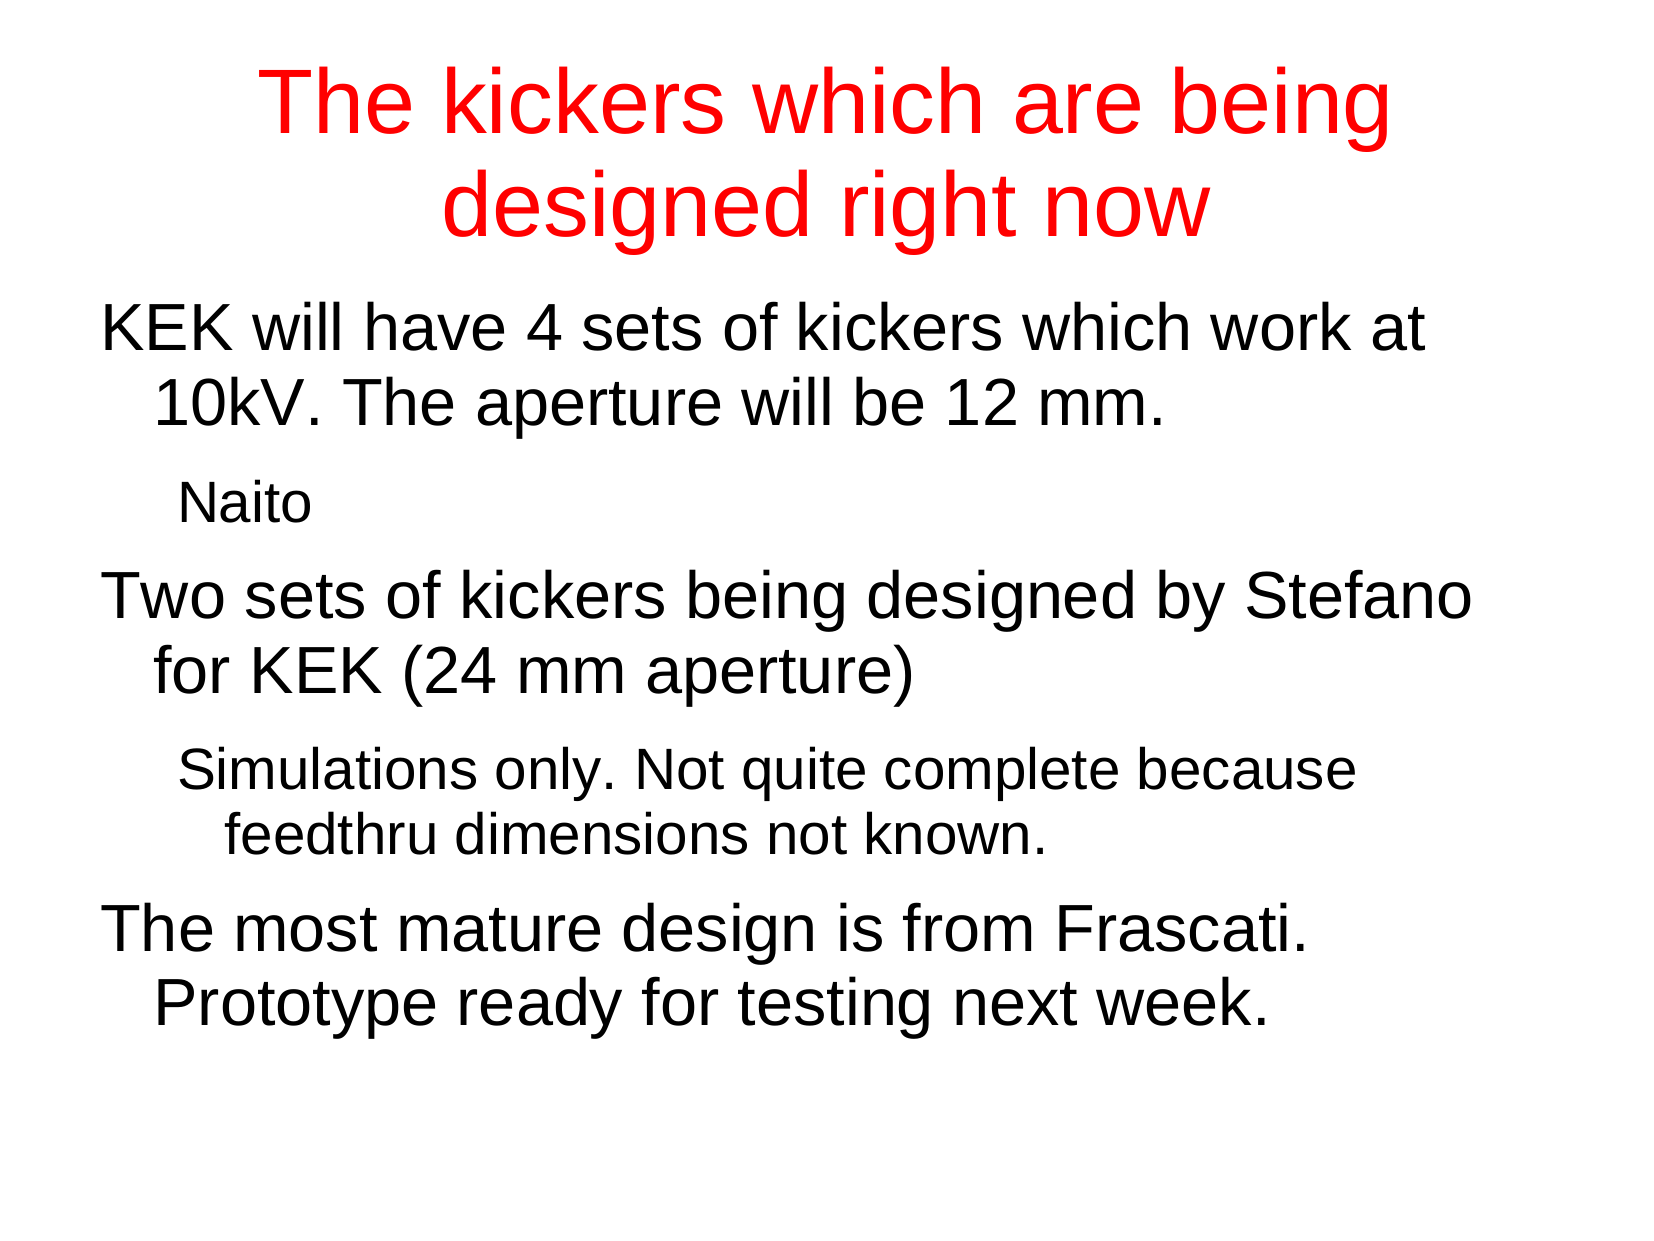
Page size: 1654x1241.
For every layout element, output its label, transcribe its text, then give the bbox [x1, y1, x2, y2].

title The kickers which are being designed right now [82, 50, 1571, 256]
list KEK will have 4 sets of kickers which work at 10kV. The aperture will be 12 mm. Naito Two sets of kickers being designed by Stefano for KEK (24 mm aperture) Simulations only. Not quite complete because feedthru dimensions not known. The most mature design is from Frascati. Prototype ready for testing next week. [82, 290, 1571, 1094]
